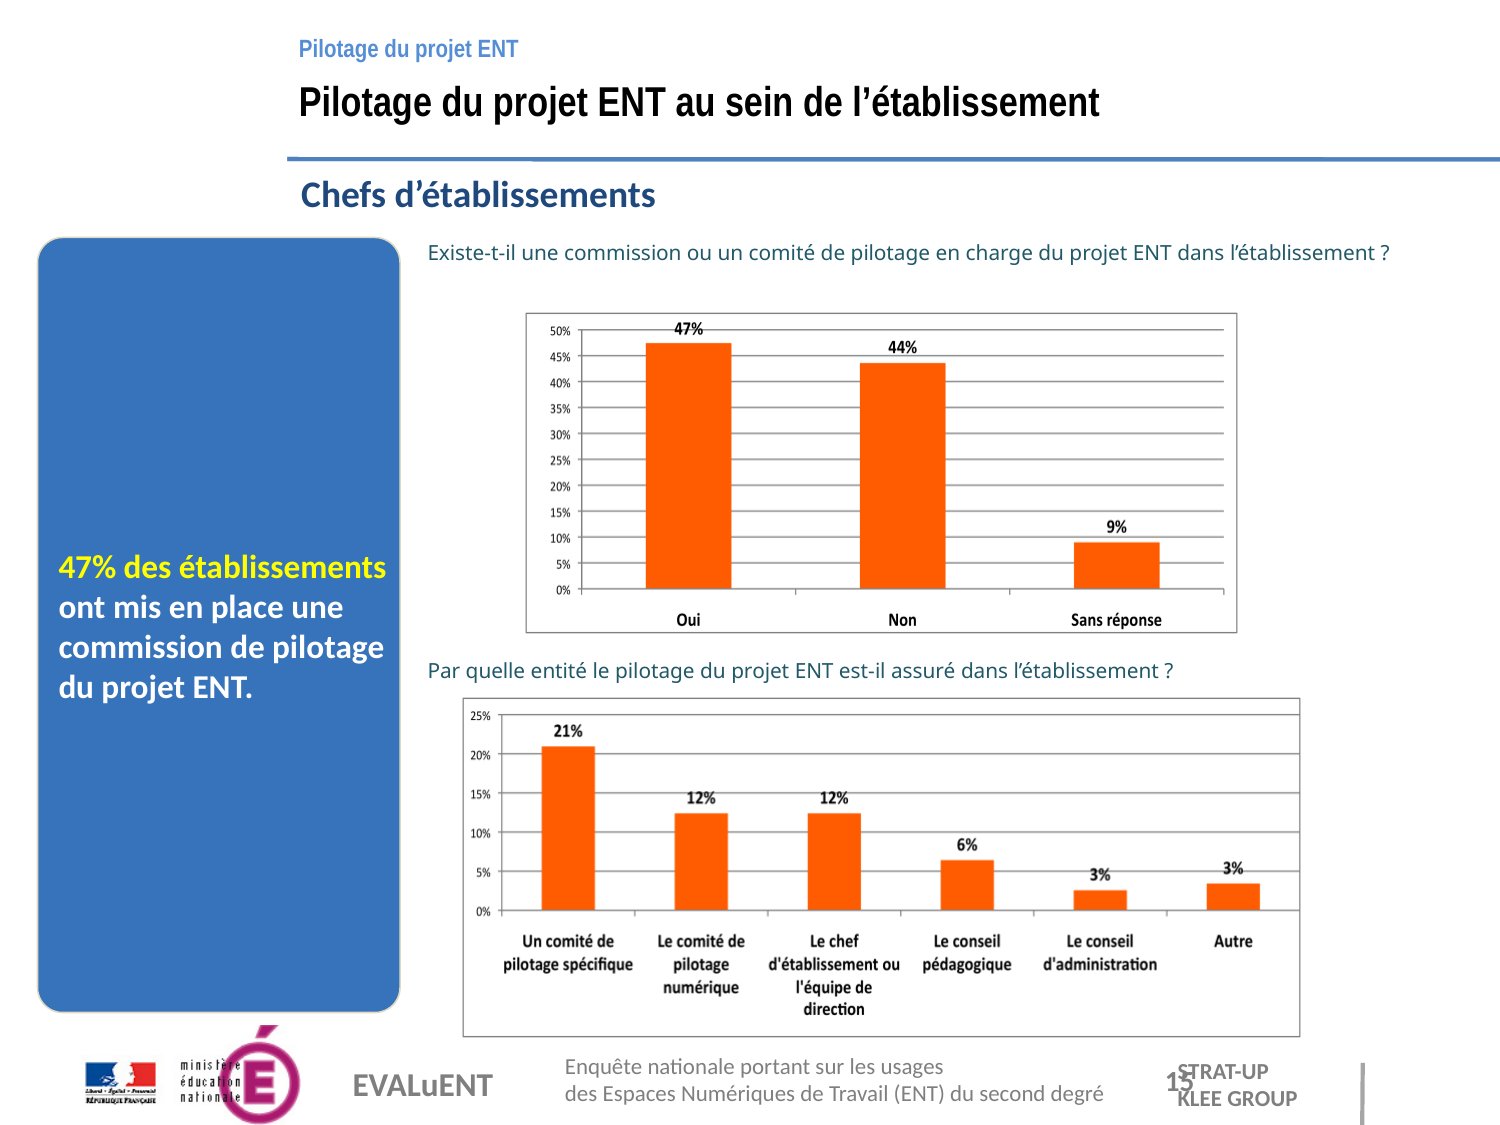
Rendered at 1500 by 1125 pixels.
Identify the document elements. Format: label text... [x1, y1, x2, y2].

text_box Pilotage du projet ENT Pilotage du projet ENT au sein de l’établissement [284, 25, 1455, 100]
text_box Existe-t-il une commission ou un comité de pilotage en charge du projet ENT dans l’établissement ? [412, 231, 1500, 300]
text_box Par quelle entité le pilotage du projet ENT est-il assuré dans l’établissement ? [412, 650, 1500, 692]
text_box Chefs d’établissements [286, 162, 676, 224]
picture [525, 312, 1238, 634]
text_box [1074, 1050, 1426, 1110]
text_box 47% des établissements ont mis en place une commission de pilotage du projet ENT. [37, 237, 401, 1013]
picture [462, 697, 1301, 1038]
